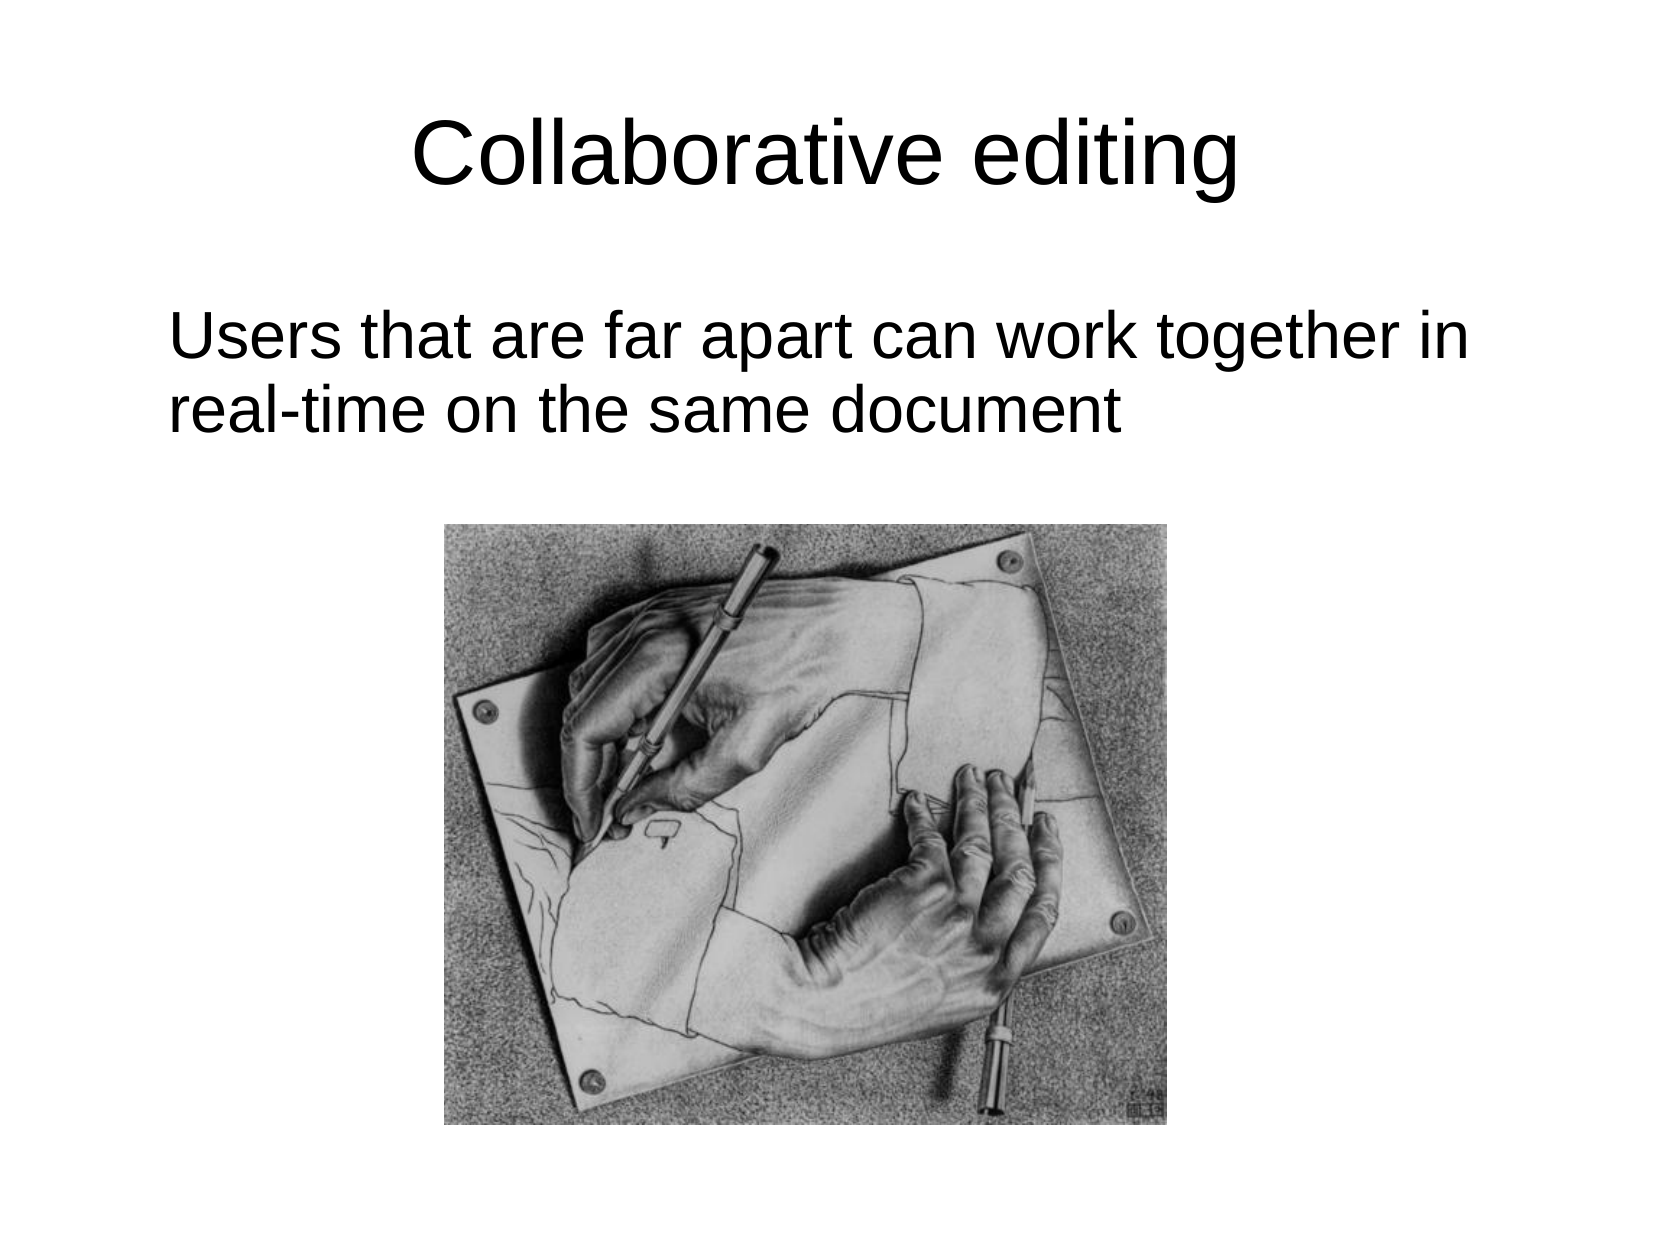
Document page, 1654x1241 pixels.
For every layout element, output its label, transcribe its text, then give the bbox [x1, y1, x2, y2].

picture [444, 524, 1167, 1126]
text_box Users that are far apart can work together in real-time on the same document [82, 290, 1571, 1010]
text_box Collaborative editing [82, 94, 1571, 212]
